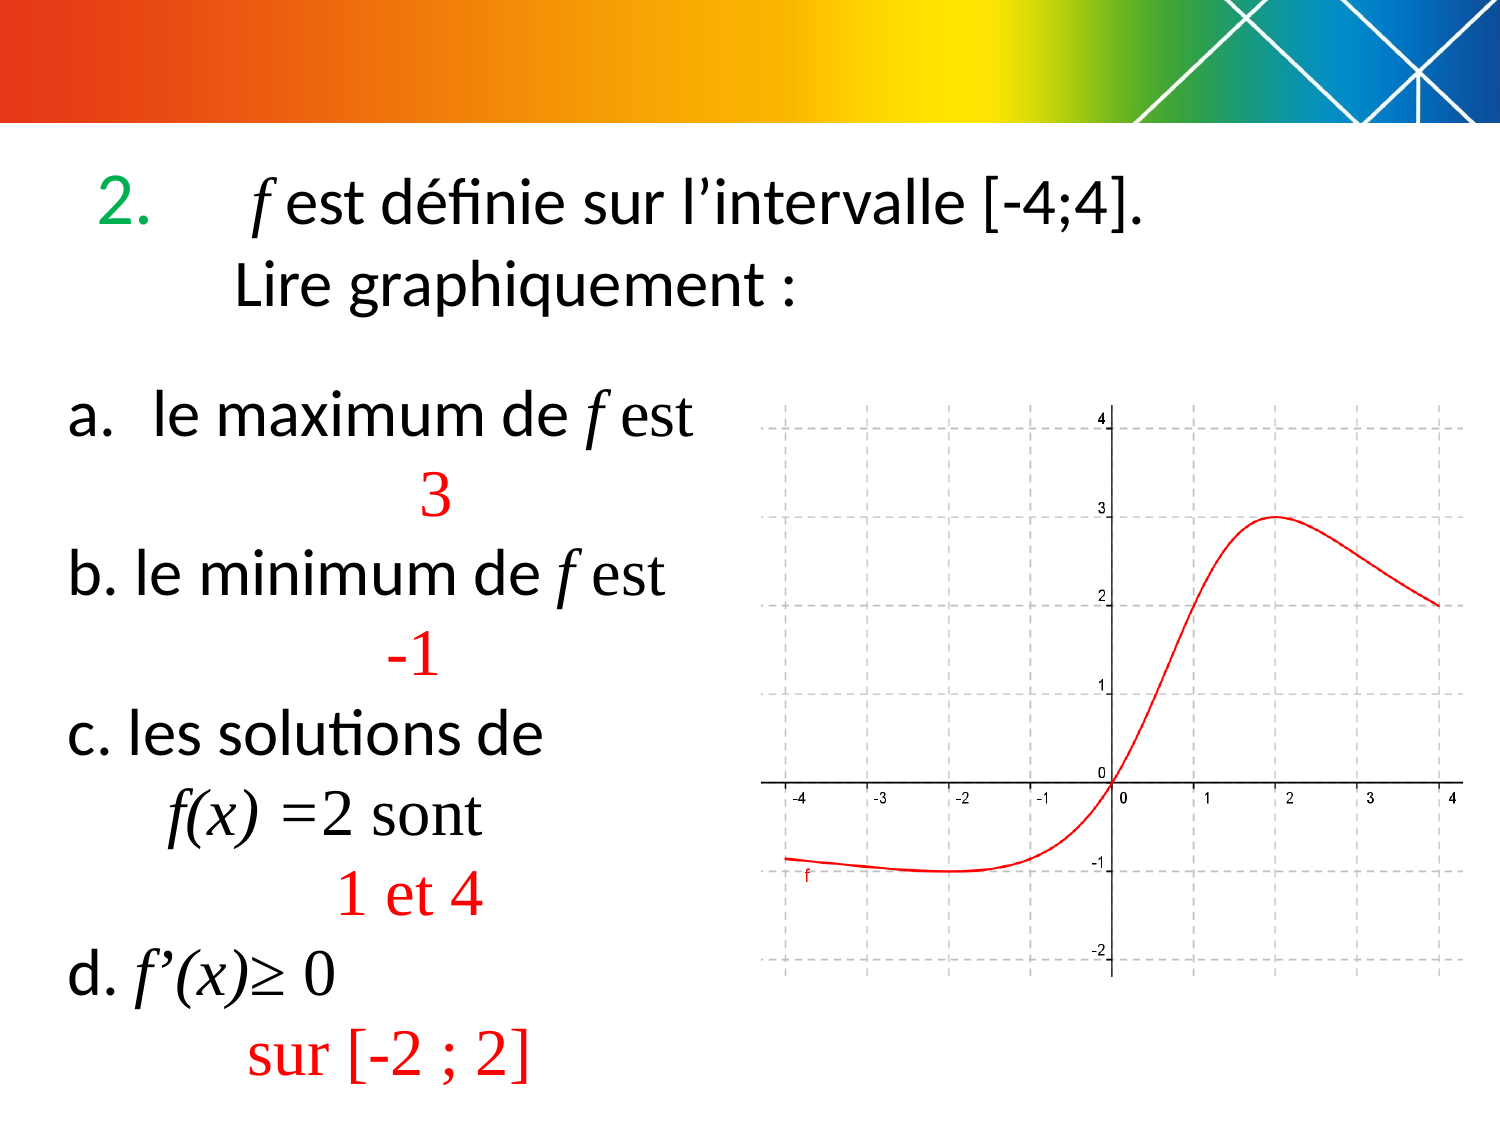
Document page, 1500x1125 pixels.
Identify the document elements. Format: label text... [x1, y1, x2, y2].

title f est définie sur l’intervalle [-4;4]. Lire graphiquement : [81, 141, 1500, 327]
text_box le maximum de f est 3 b. le minimum de f est -1 c. les solutions de f(x) =2 sont 1 et 4 d. f’(x)≥ 0 sur [-2 ; 2] [53, 361, 762, 1097]
picture [0, 0, 1359, 123]
picture [1340, 0, 1500, 123]
picture [761, 405, 1463, 977]
